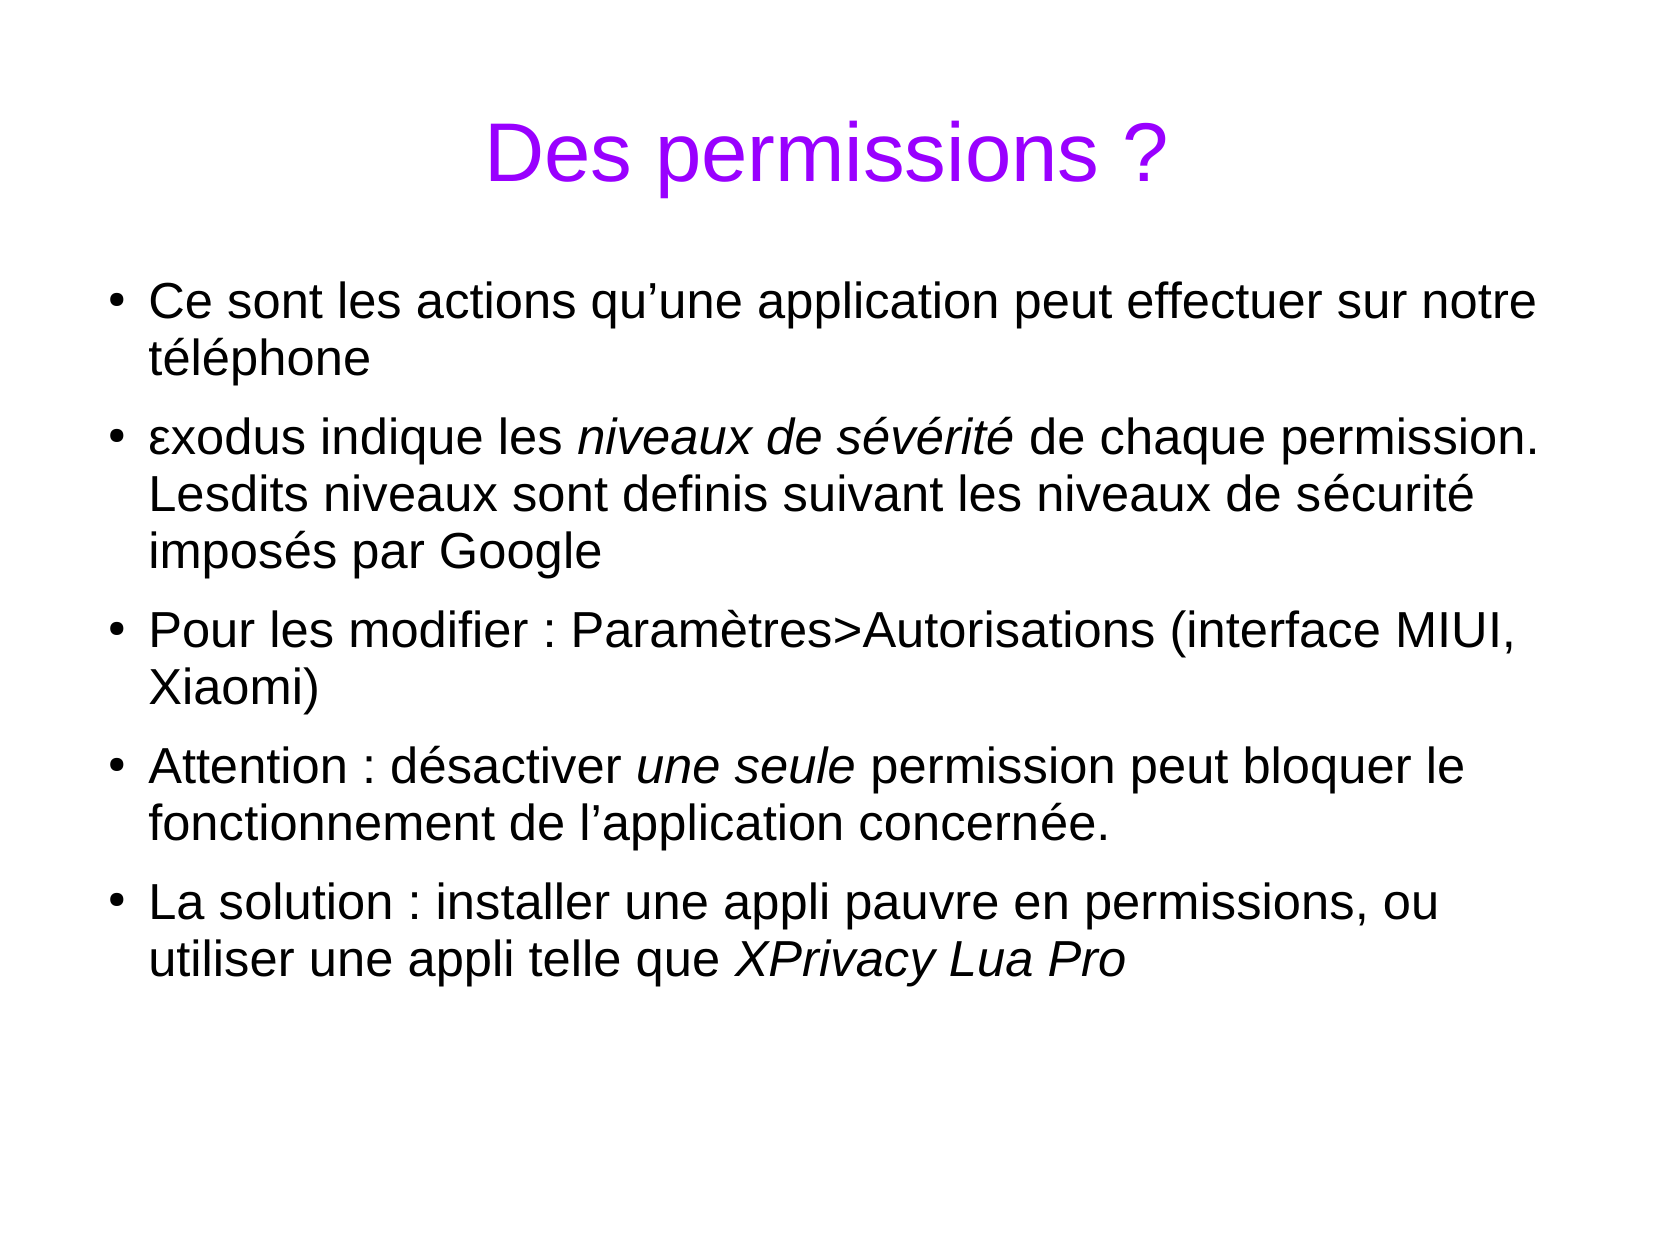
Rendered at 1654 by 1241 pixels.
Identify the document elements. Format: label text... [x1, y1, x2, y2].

title Des permissions ? [82, 49, 1571, 257]
list Ce sont les actions qu’une application peut effectuer sur notre téléphone εxodus indique les niveaux de sévérité de chaque permission. Lesdits niveaux sont definis suivant les niveaux de sécurité imposés par Google Pour les modifier : Paramètres>Autorisations (interface MIUI, Xiaomi) Attention : désactiver une seule permission peut bloquer le fonctionnement de l’application concernée. La solution : installer une appli pauvre en permissions, ou utiliser une appli telle que XPrivacy Lua Pro [94, 272, 1583, 993]
